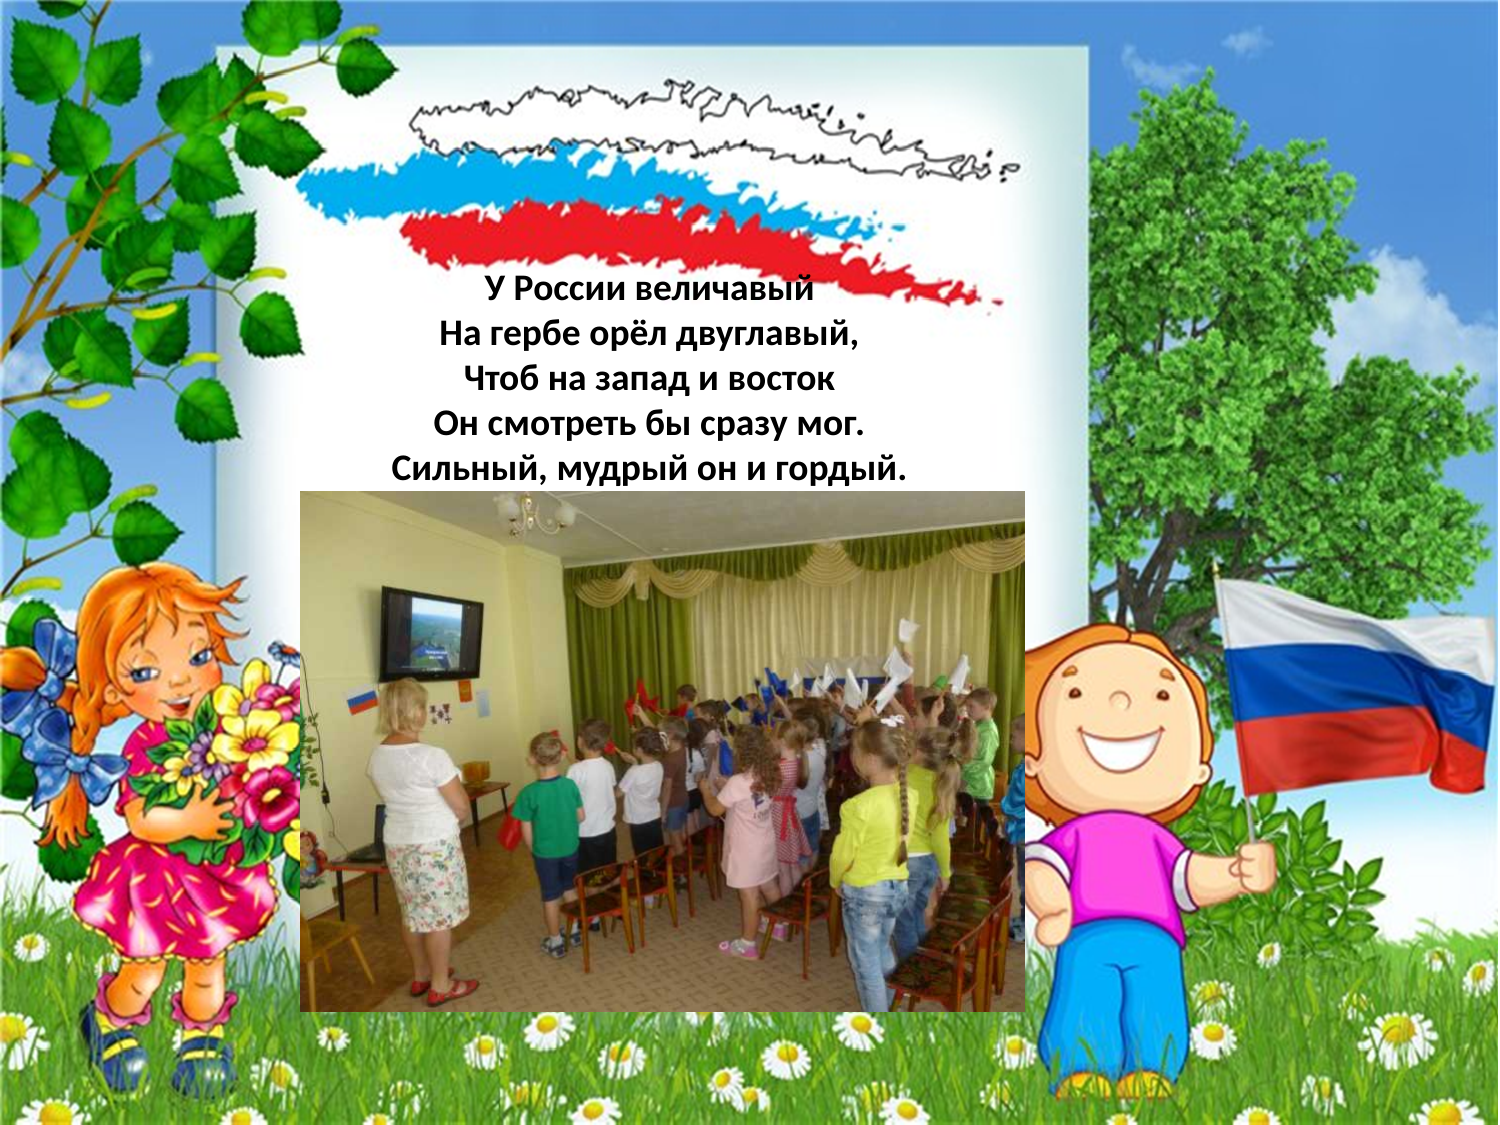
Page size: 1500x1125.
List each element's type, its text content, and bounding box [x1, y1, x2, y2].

picture [0, 0, 1498, 1125]
title У России величавый На гербе орёл двуглавый, Чтоб на запад и восток Он смотреть бы сразу мог. Сильный, мудрый он и гордый. Он – России дух свободный. [230, 255, 1069, 525]
